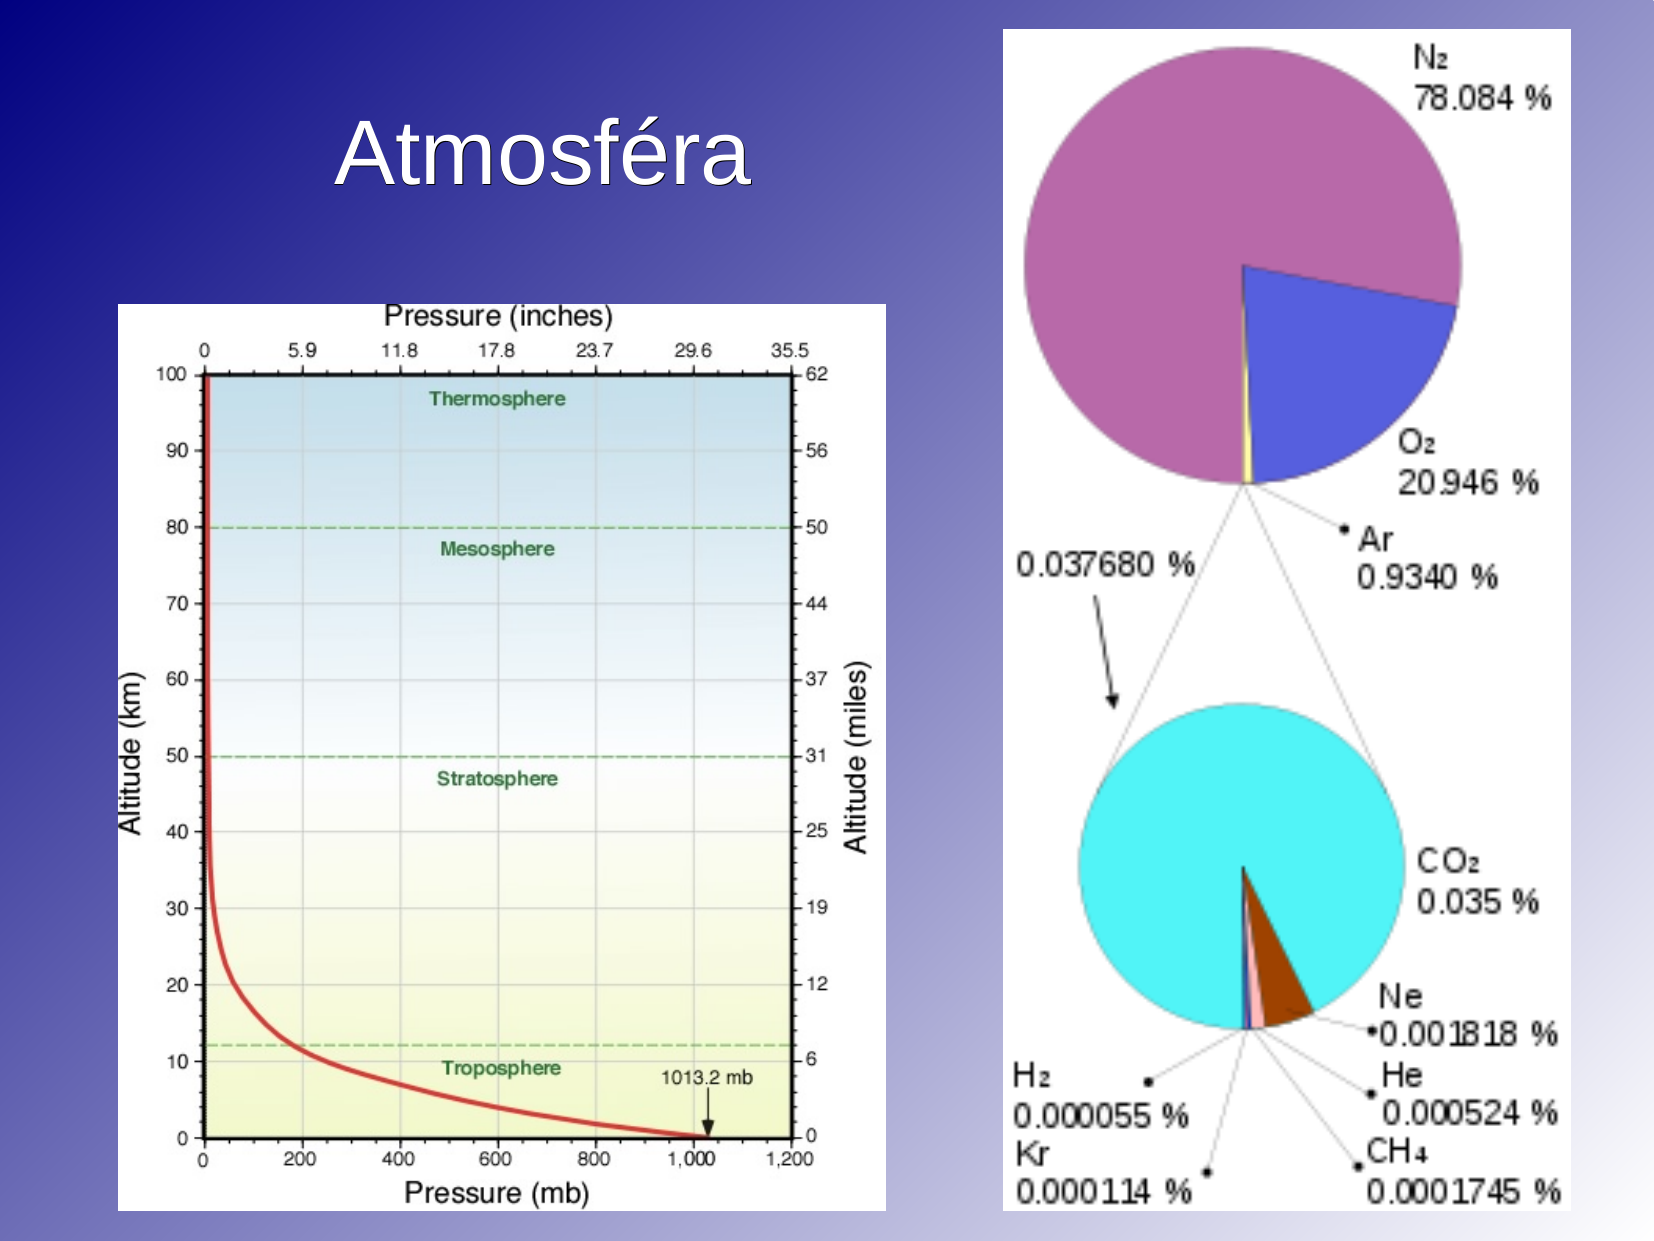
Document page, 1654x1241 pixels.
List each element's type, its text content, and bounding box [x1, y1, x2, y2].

title Atmosféra [82, 49, 1003, 257]
picture [1003, 29, 1571, 1211]
picture [118, 304, 886, 1211]
